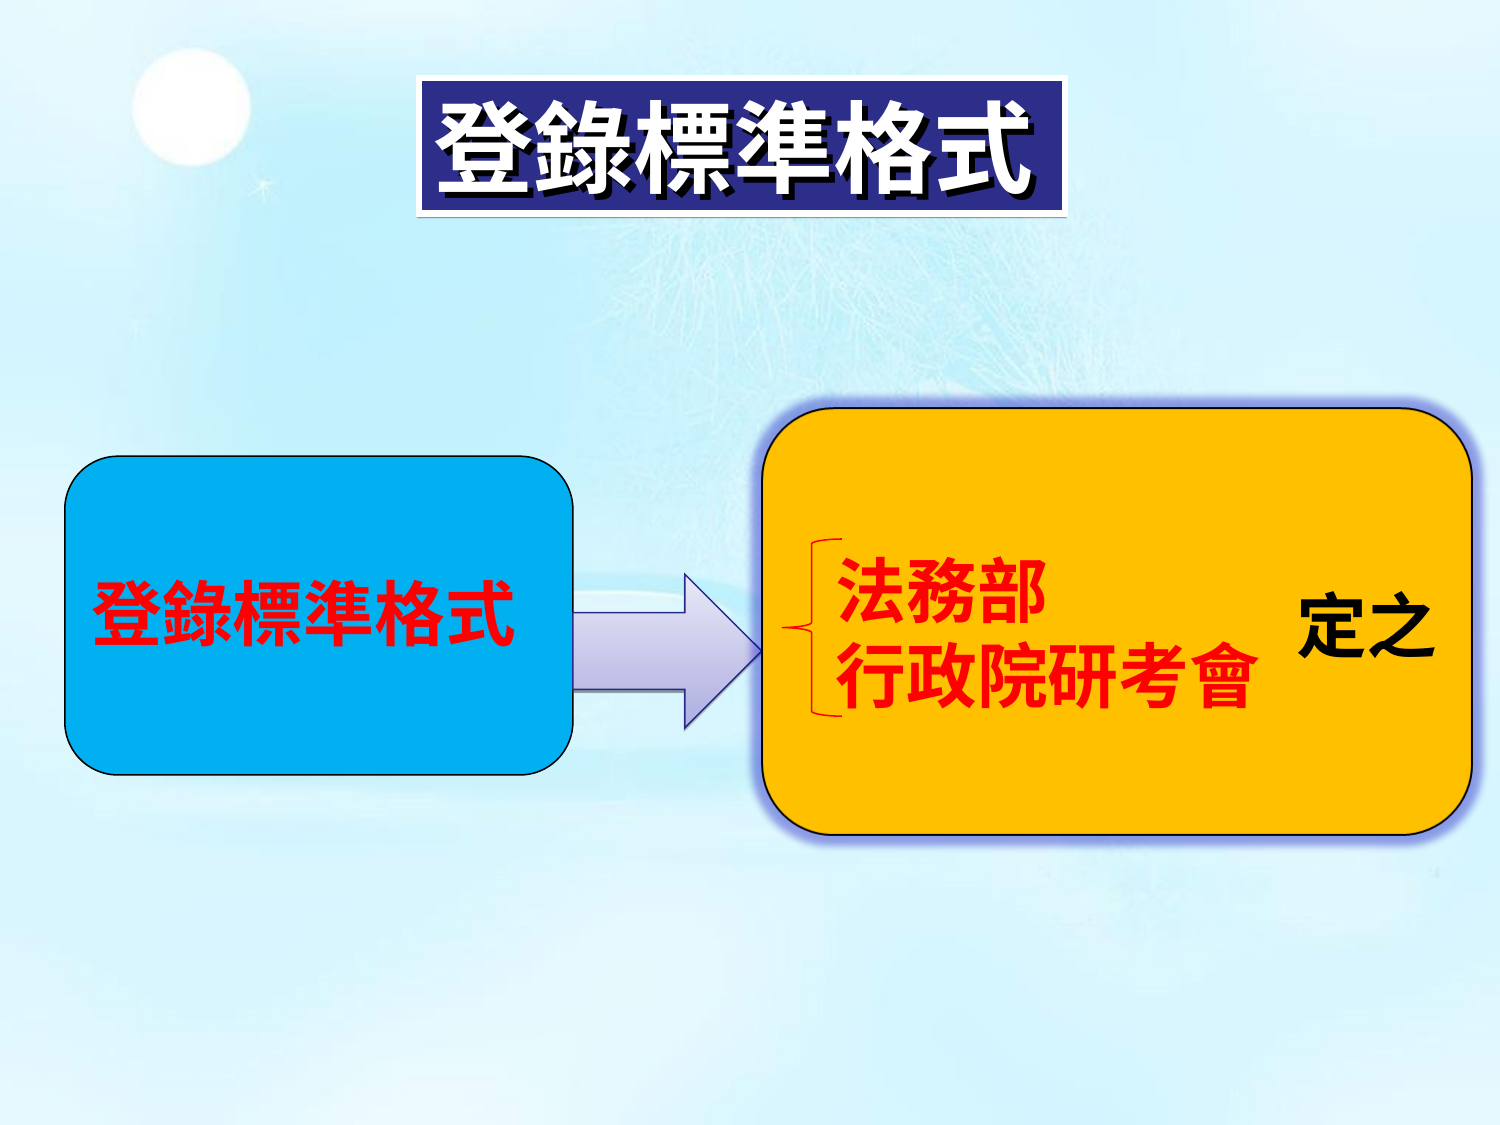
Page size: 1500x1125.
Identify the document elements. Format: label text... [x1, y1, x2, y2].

picture [0, 0, 1500, 1125]
text_box 法務部 行政院研考會 [820, 538, 1329, 725]
text_box [64, 456, 738, 775]
text_box 登錄標準格式 [419, 78, 1066, 214]
text_box 定之 [1281, 574, 1459, 760]
text_box 登錄標準格式 [76, 562, 538, 663]
